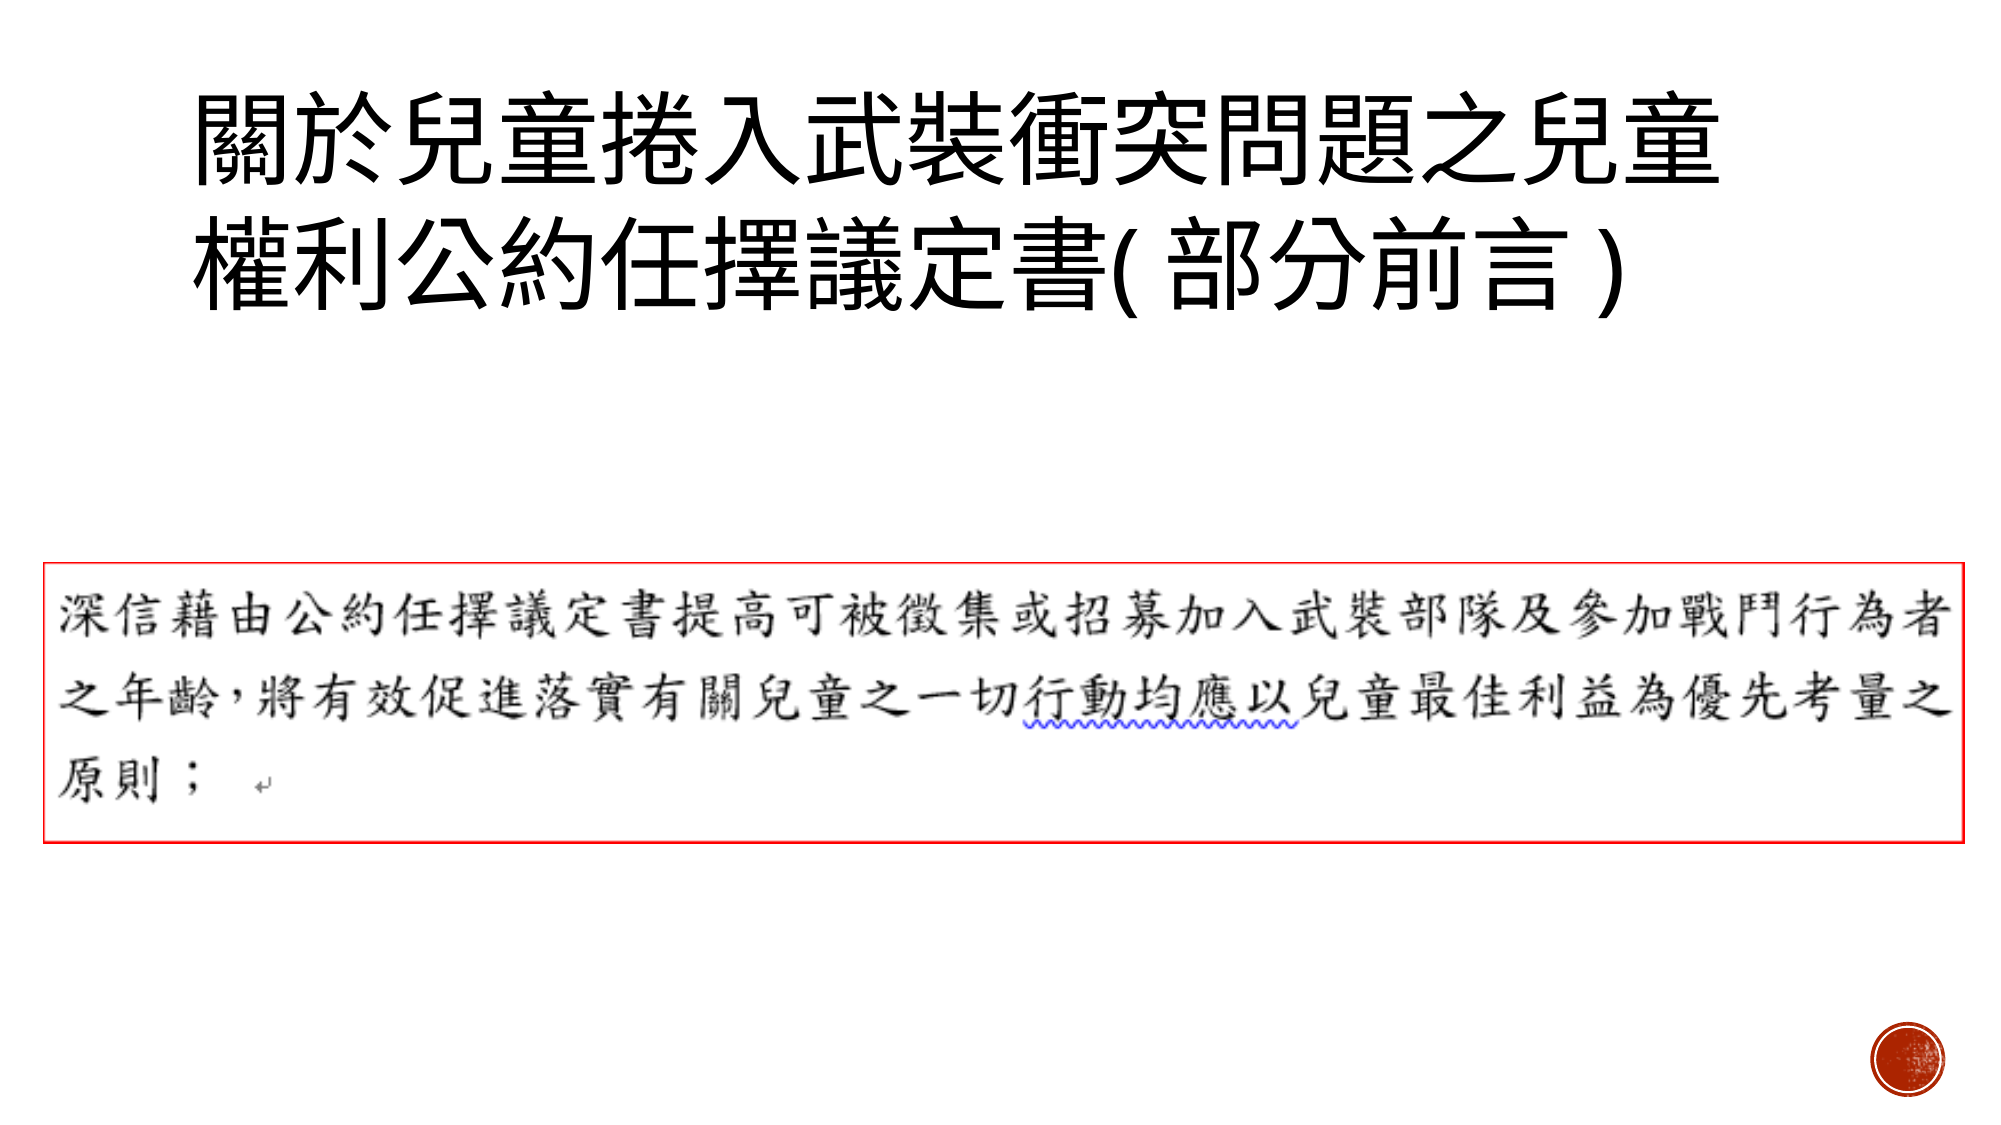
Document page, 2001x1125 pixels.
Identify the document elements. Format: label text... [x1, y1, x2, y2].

title 關於兒童捲入武裝衝突問題之兒童權利公約任擇議定書(部分前言) [175, 79, 1826, 344]
picture [43, 562, 1965, 844]
